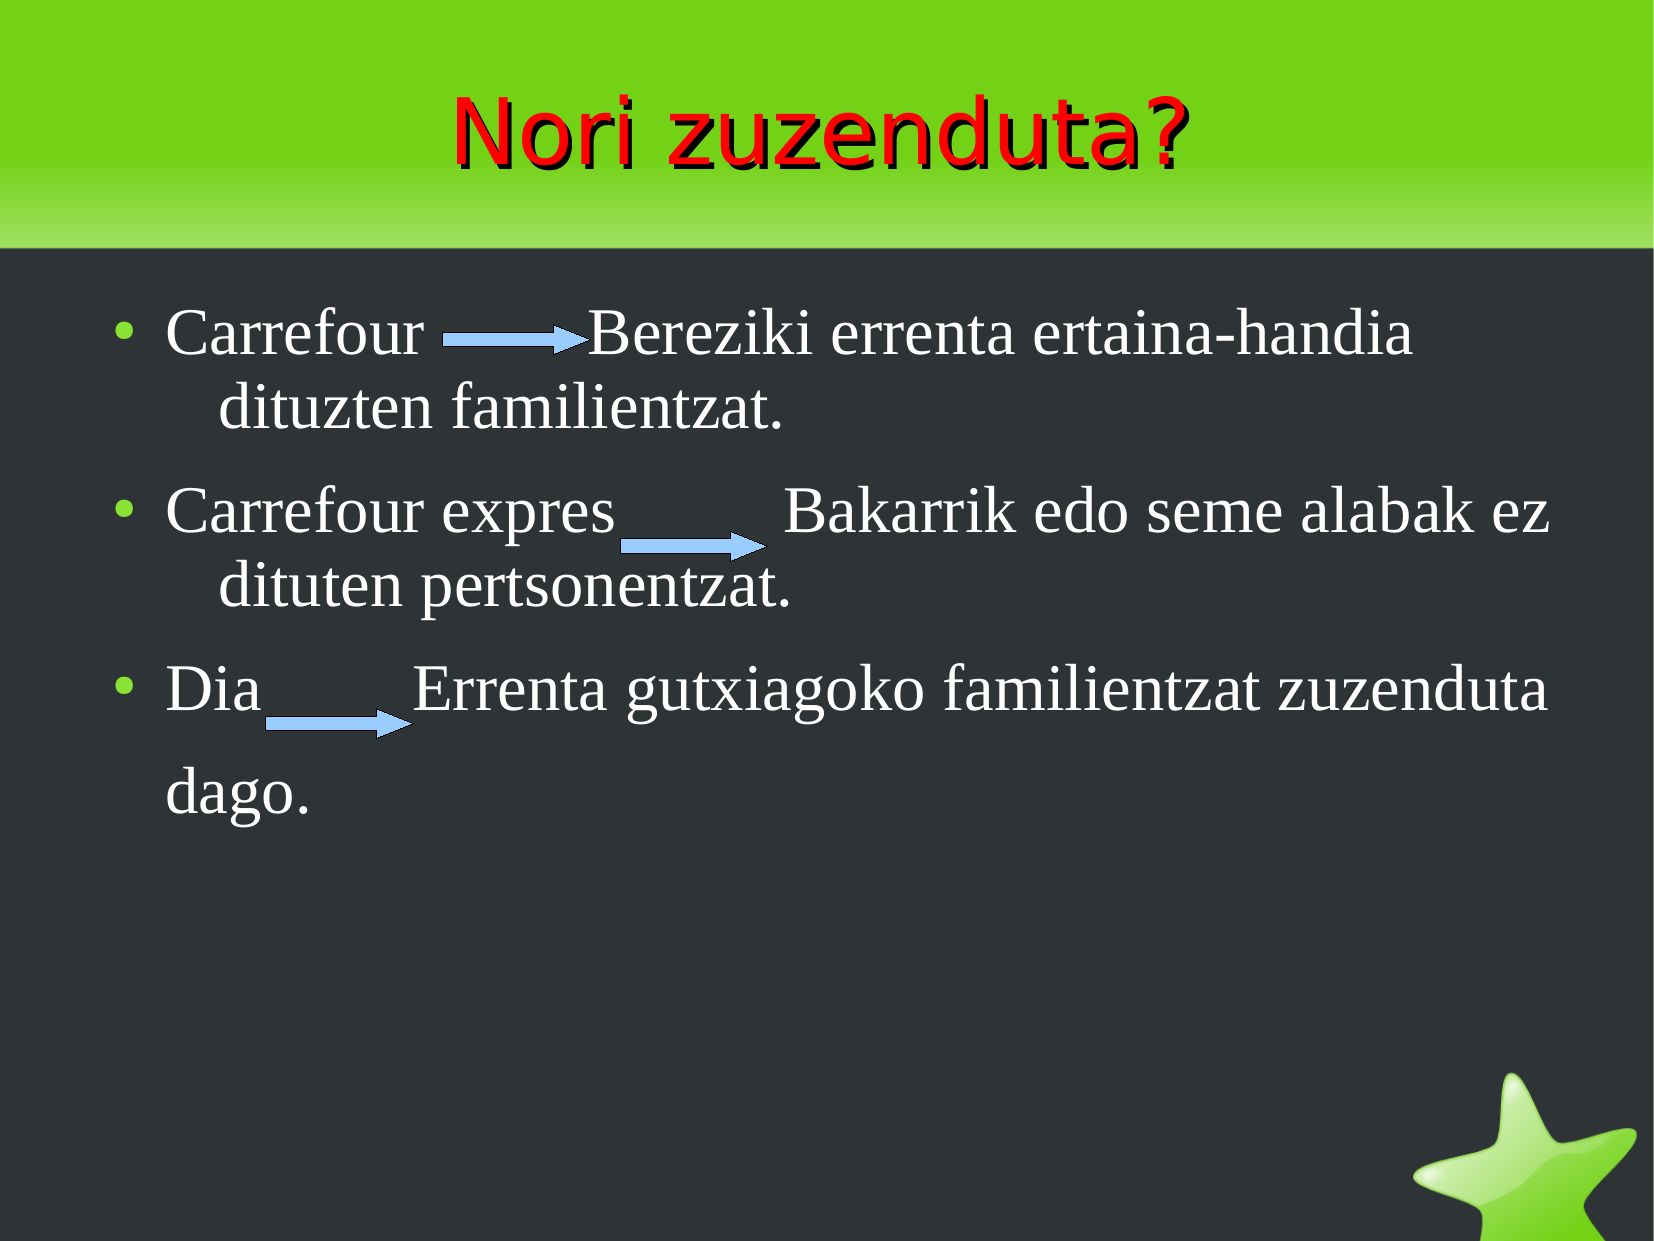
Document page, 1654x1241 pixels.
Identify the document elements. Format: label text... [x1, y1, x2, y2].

list Carrefour Bereziki errenta ertaina-handia dituzten familientzat. Carrefour expres Bakarrik edo seme alabak ez dituten pertsonentzat. Dia Errenta gutxiagoko familientzat zuzenduta dago. [76, 295, 1565, 1100]
text_box [265, 708, 414, 739]
title Nori zuzenduta? [76, 29, 1565, 237]
text_box [620, 531, 768, 562]
text_box [442, 324, 591, 355]
picture [0, 0, 1654, 1241]
